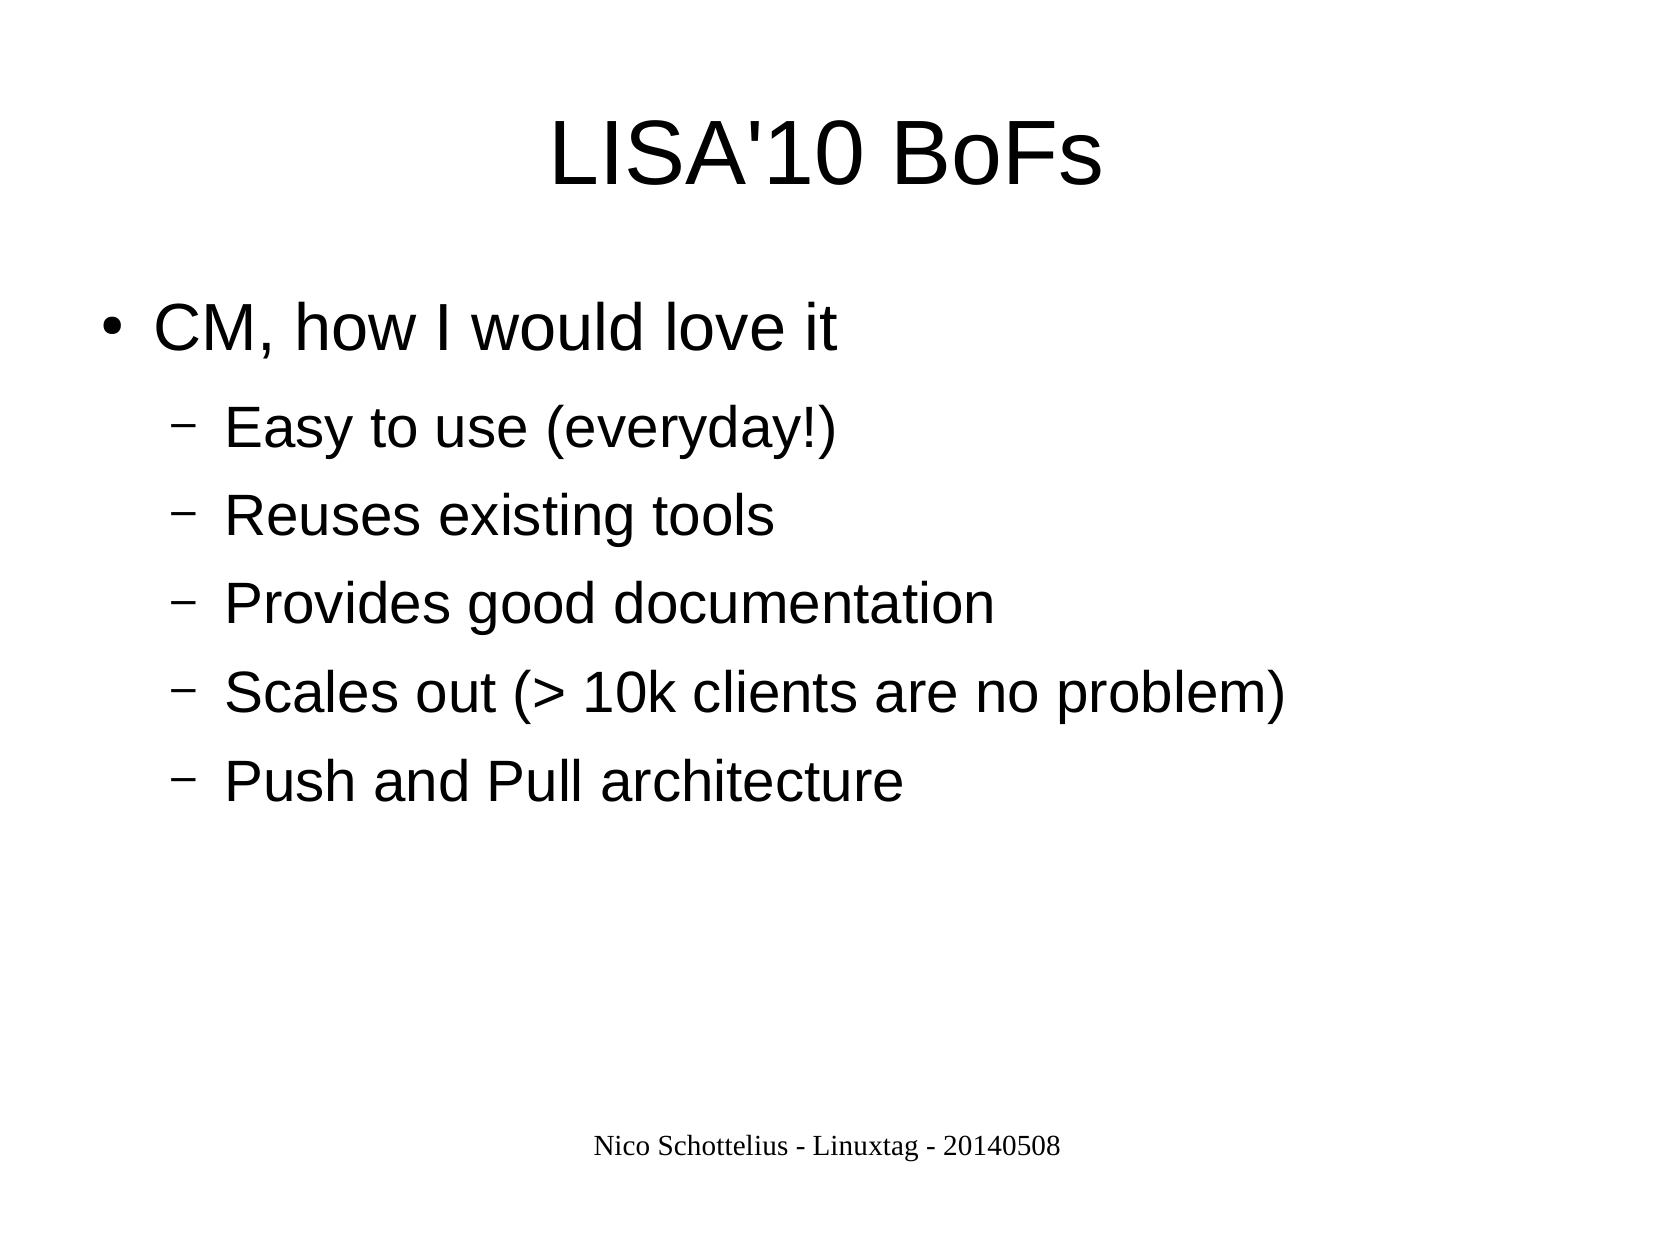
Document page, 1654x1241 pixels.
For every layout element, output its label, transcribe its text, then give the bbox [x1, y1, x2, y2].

list CM, how I would love it Easy to use (everyday!) Reuses existing tools Provides good documentation Scales out (> 10k clients are no problem) Push and Pull architecture [82, 290, 1538, 1010]
title LISA'10 BoFs [82, 49, 1571, 257]
